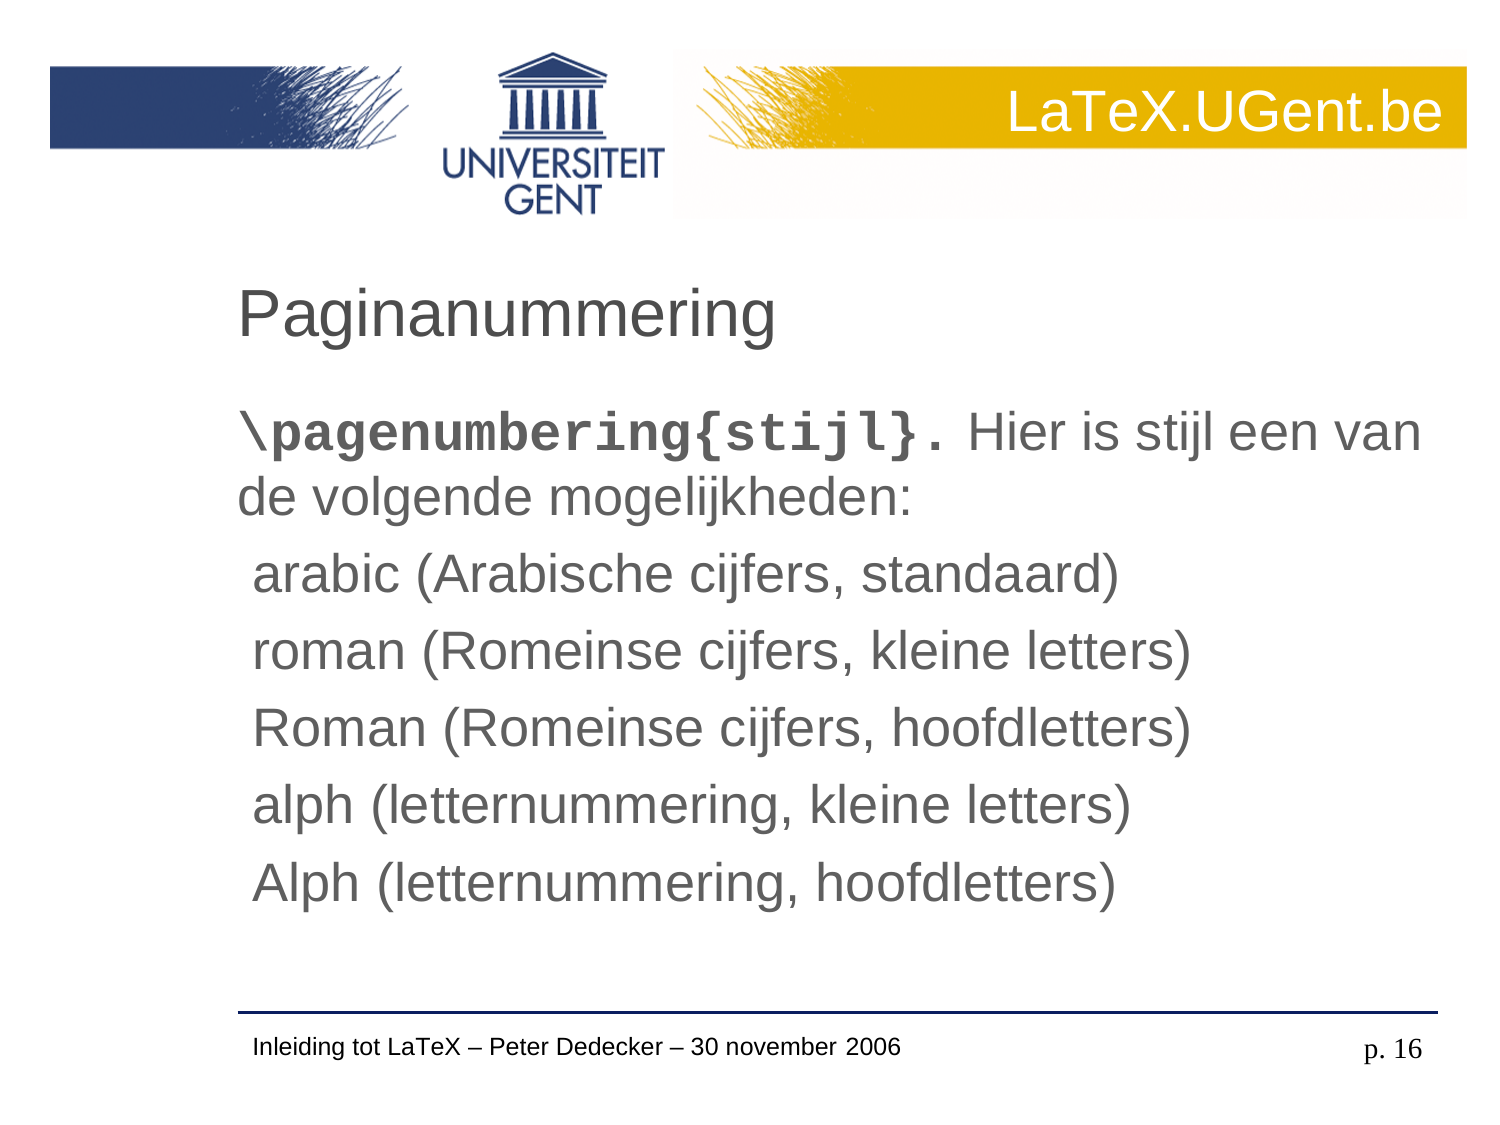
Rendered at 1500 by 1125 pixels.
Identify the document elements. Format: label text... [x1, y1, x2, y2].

title Paginanummering [237, 219, 1438, 400]
picture [50, 49, 1467, 219]
list \pagenumbering{stijl}. Hier is stijl een van de volgende mogelijkheden: arabic (Arabische cijfers, standaard) roman (Romeinse cijfers, kleine letters) Roman (Romeinse cijfers, hoofdletters) alph (letternummering, kleine letters) Alph (letternummering, hoofdletters) [237, 400, 1438, 1002]
